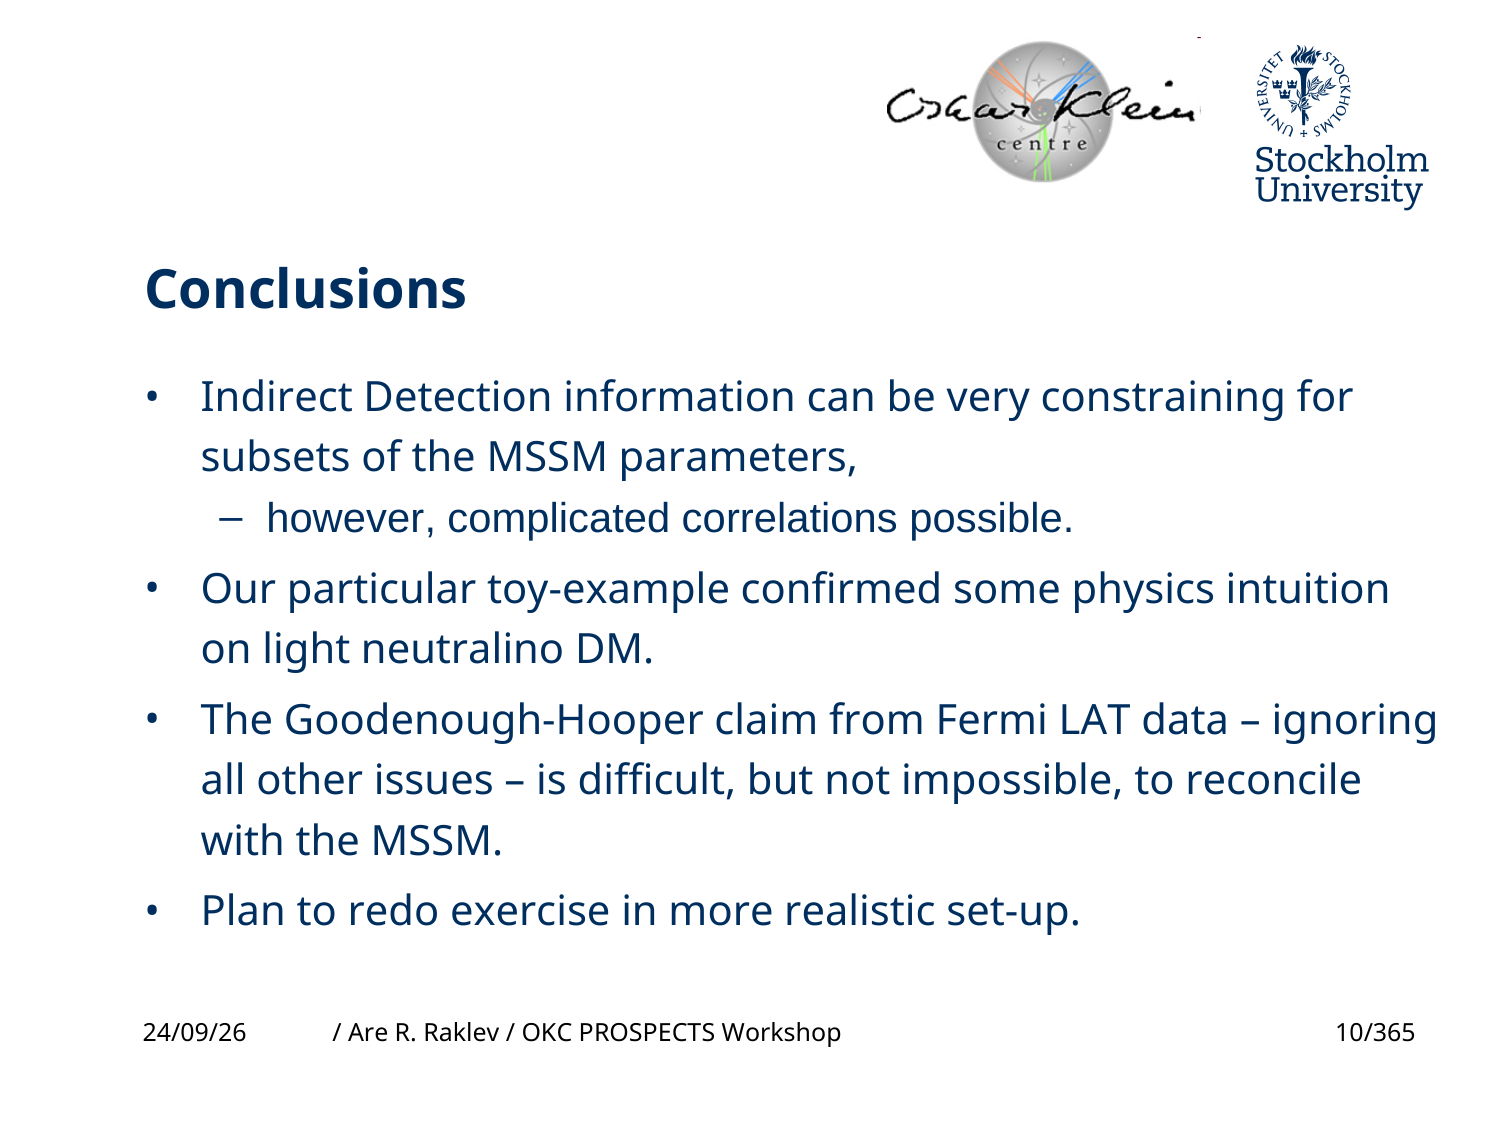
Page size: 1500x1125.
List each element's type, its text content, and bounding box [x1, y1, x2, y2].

title Conclusions [129, 245, 1276, 351]
picture [1255, 44, 1445, 211]
picture [887, 37, 1201, 189]
list Indirect Detection information can be very constraining for subsets of the MSSM parameters, however, complicated correlations possible. Our particular toy-example confirmed some physics intuition on light neutralino DM. The Goodenough-Hooper claim from Fermi LAT data – ignoring all other issues – is difficult, but not impossible, to reconcile with the MSSM. Plan to redo exercise in more realistic set-up. [129, 351, 1463, 942]
